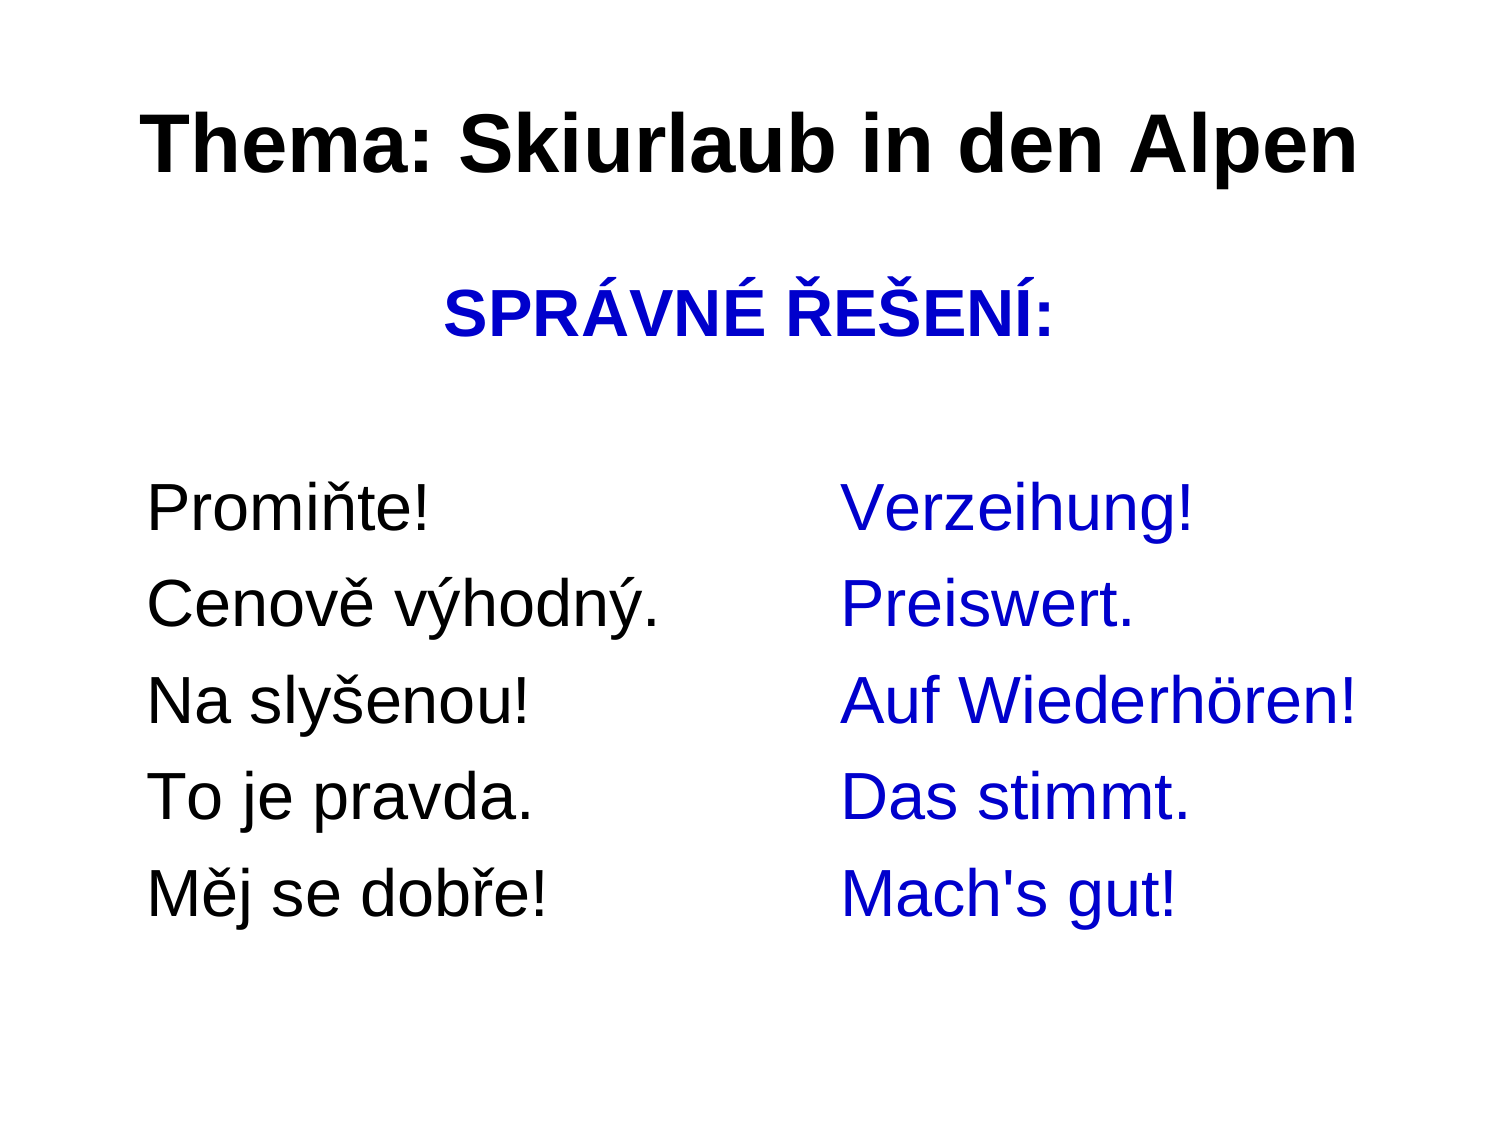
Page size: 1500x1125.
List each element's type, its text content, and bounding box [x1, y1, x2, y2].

list SPRÁVNÉ ŘEŠENÍ: Promiňte! Verzeihung! Cenově výhodný. Preiswert. Na slyšenou! Auf Wiederhören! To je pravda. Das stimmt. Měj se dobře! Mach's gut! [75, 262, 1426, 1034]
title Thema: Skiurlaub in den Alpen [75, 45, 1426, 233]
